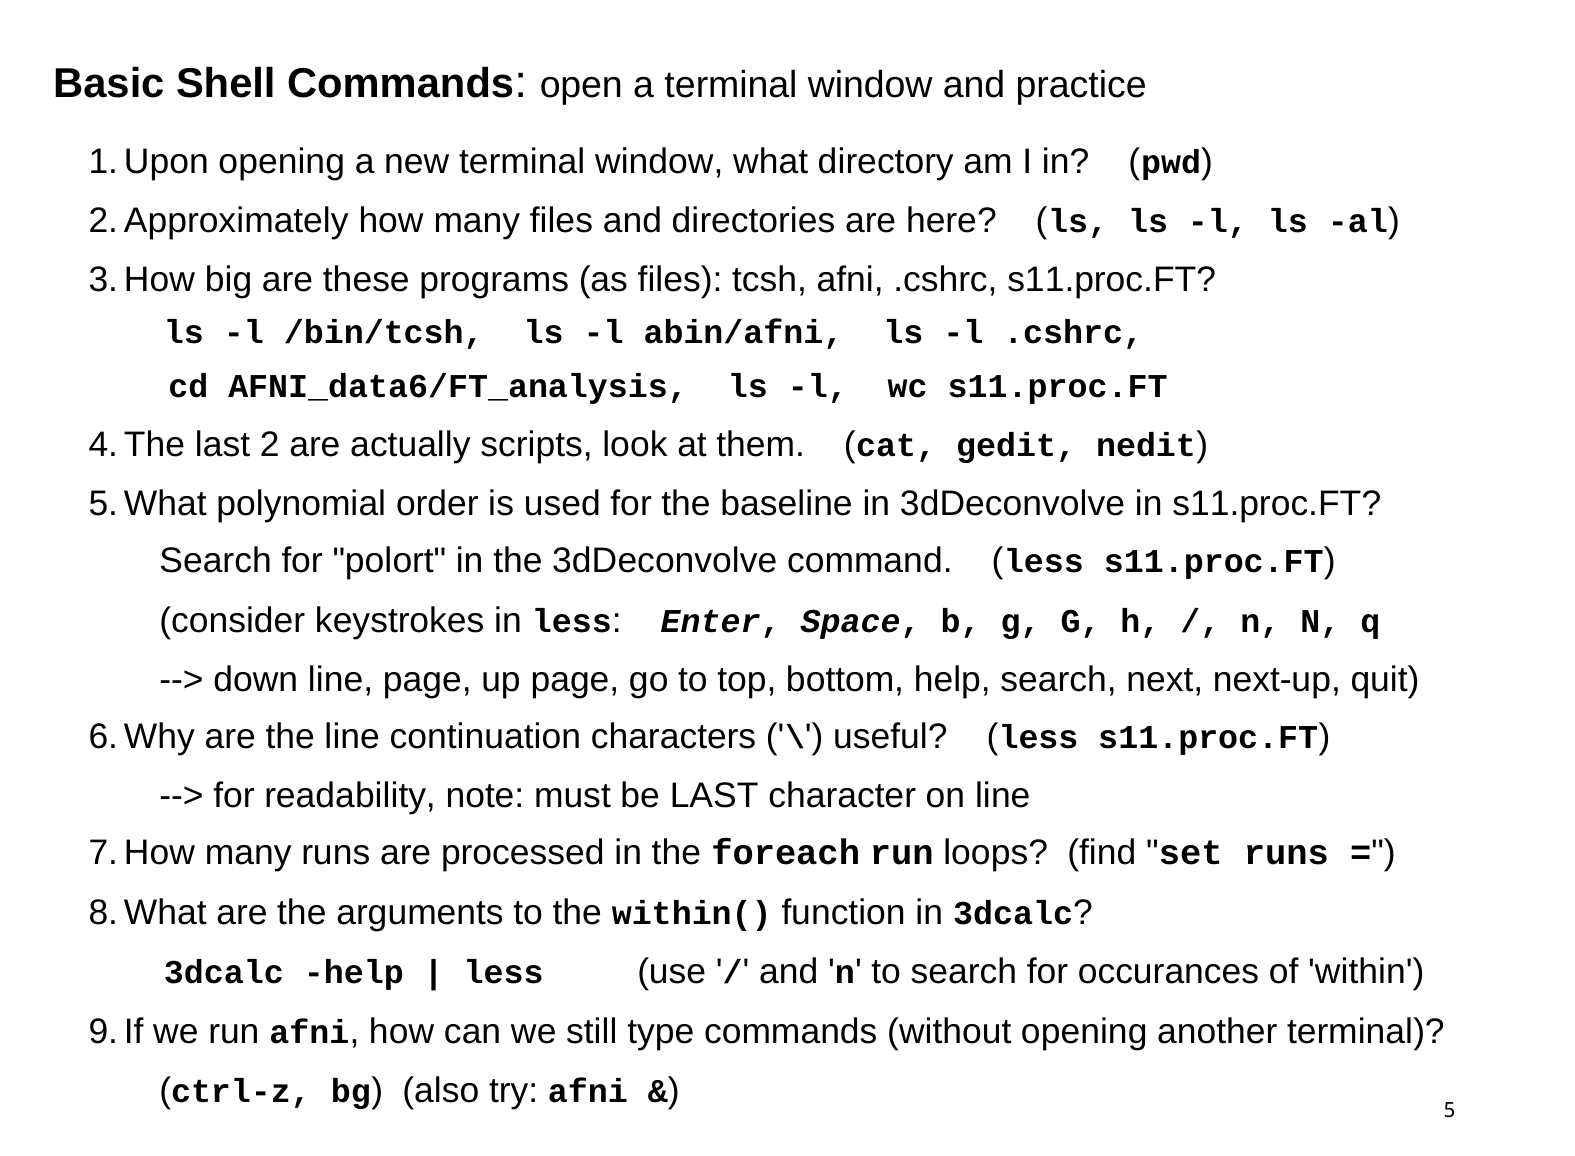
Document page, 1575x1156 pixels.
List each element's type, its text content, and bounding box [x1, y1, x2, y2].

list Basic Shell Commands: open a terminal window and practice Upon opening a new terminal window, what directory am I in? (pwd) Approximately how many files and directories are here? (ls, ls -l, ls -al) How big are these programs (as files): tcsh, afni, .cshrc, s11.proc.FT? ls -l /bin/tcsh, ls -l abin/afni, ls -l .cshrc, cd AFNI_data6/FT_analysis, ls -l, wc s11.proc.FT The last 2 are actually scripts, look at them. (cat, gedit, nedit) What polynomial order is used for the baseline in 3dDeconvolve in s11.proc.FT? Search for "polort" in the 3dDeconvolve command. (less s11.proc.FT) (consider keystrokes in less: Enter, Space, b, g, G, h, /, n, N, q --> down line, page, up page, go to top, bottom, help, search, next, next-up, quit) Why are the line continuation characters ('\') useful? (less s11.proc.FT) --> for readability, note: must be LAST character on line How many runs are processed in the foreach run loops? (find "set runs =") What are the arguments to the within() function in 3dcalc? 3dcalc -help | less (use '/' and 'n' to search for occurances of 'within') If we run afni, how can we still type commands (without opening another terminal)? (ctrl-z, bg) (also try: afni &) [37, 37, 1538, 1126]
